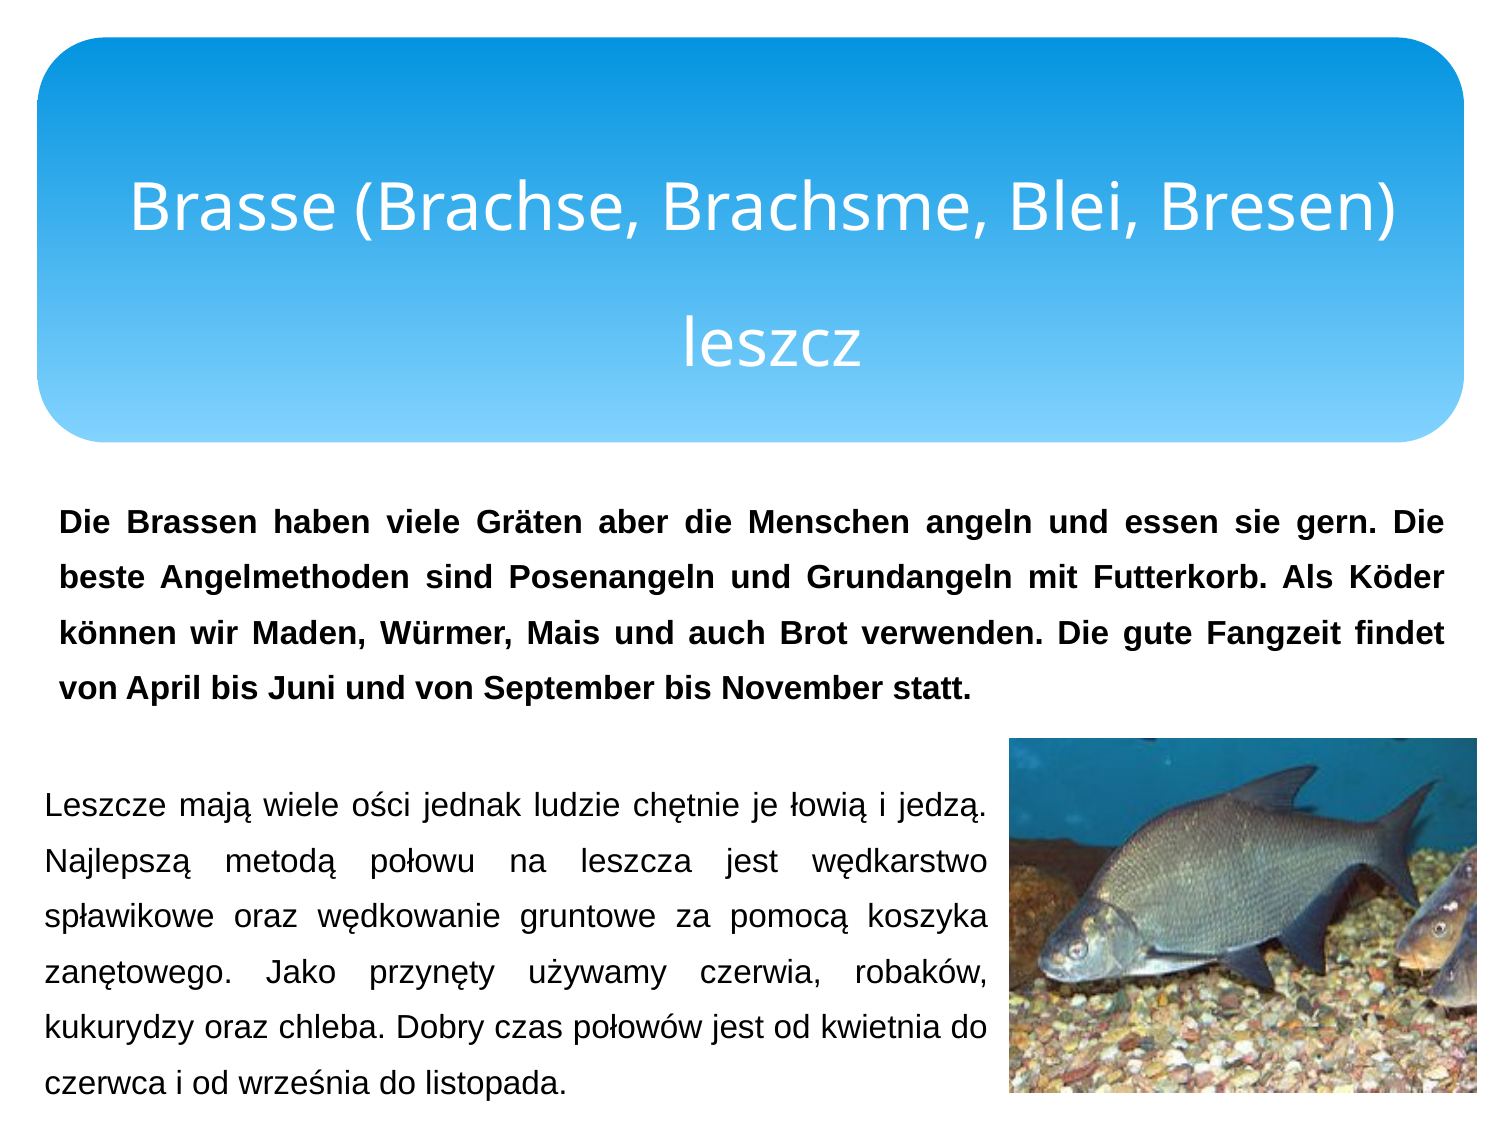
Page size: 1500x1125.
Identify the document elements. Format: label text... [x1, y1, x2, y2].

text_box Leszcze mają wiele ości jednak ludzie chętnie je łowią i jedzą. Najlepszą metodą połowu na leszcza jest wędkarstwo spławikowe oraz wędkowanie gruntowe za pomocą koszyka zanętowego. Jako przynęty używamy czerwia, robaków, kukurydzy oraz chleba. Dobry czas połowów jest od kwietnia do czerwca i od września do listopada. [29, 761, 1004, 1093]
picture [1009, 738, 1477, 1093]
subtitle Die Brassen haben viele Gräten aber die Menschen angeln und essen sie gern. Die beste Angelmethoden sind Posenangeln und Grundangeln mit Futterkorb. Als Köder können wir Maden, Würmer, Mais und auch Brot verwenden. Die gute Fangzeit findet von April bis Juni und von September bis November statt. [59, 460, 1447, 732]
title Brasse (Brachse, Brachsme, Blei, Bresen) leszcz [88, 115, 1439, 384]
